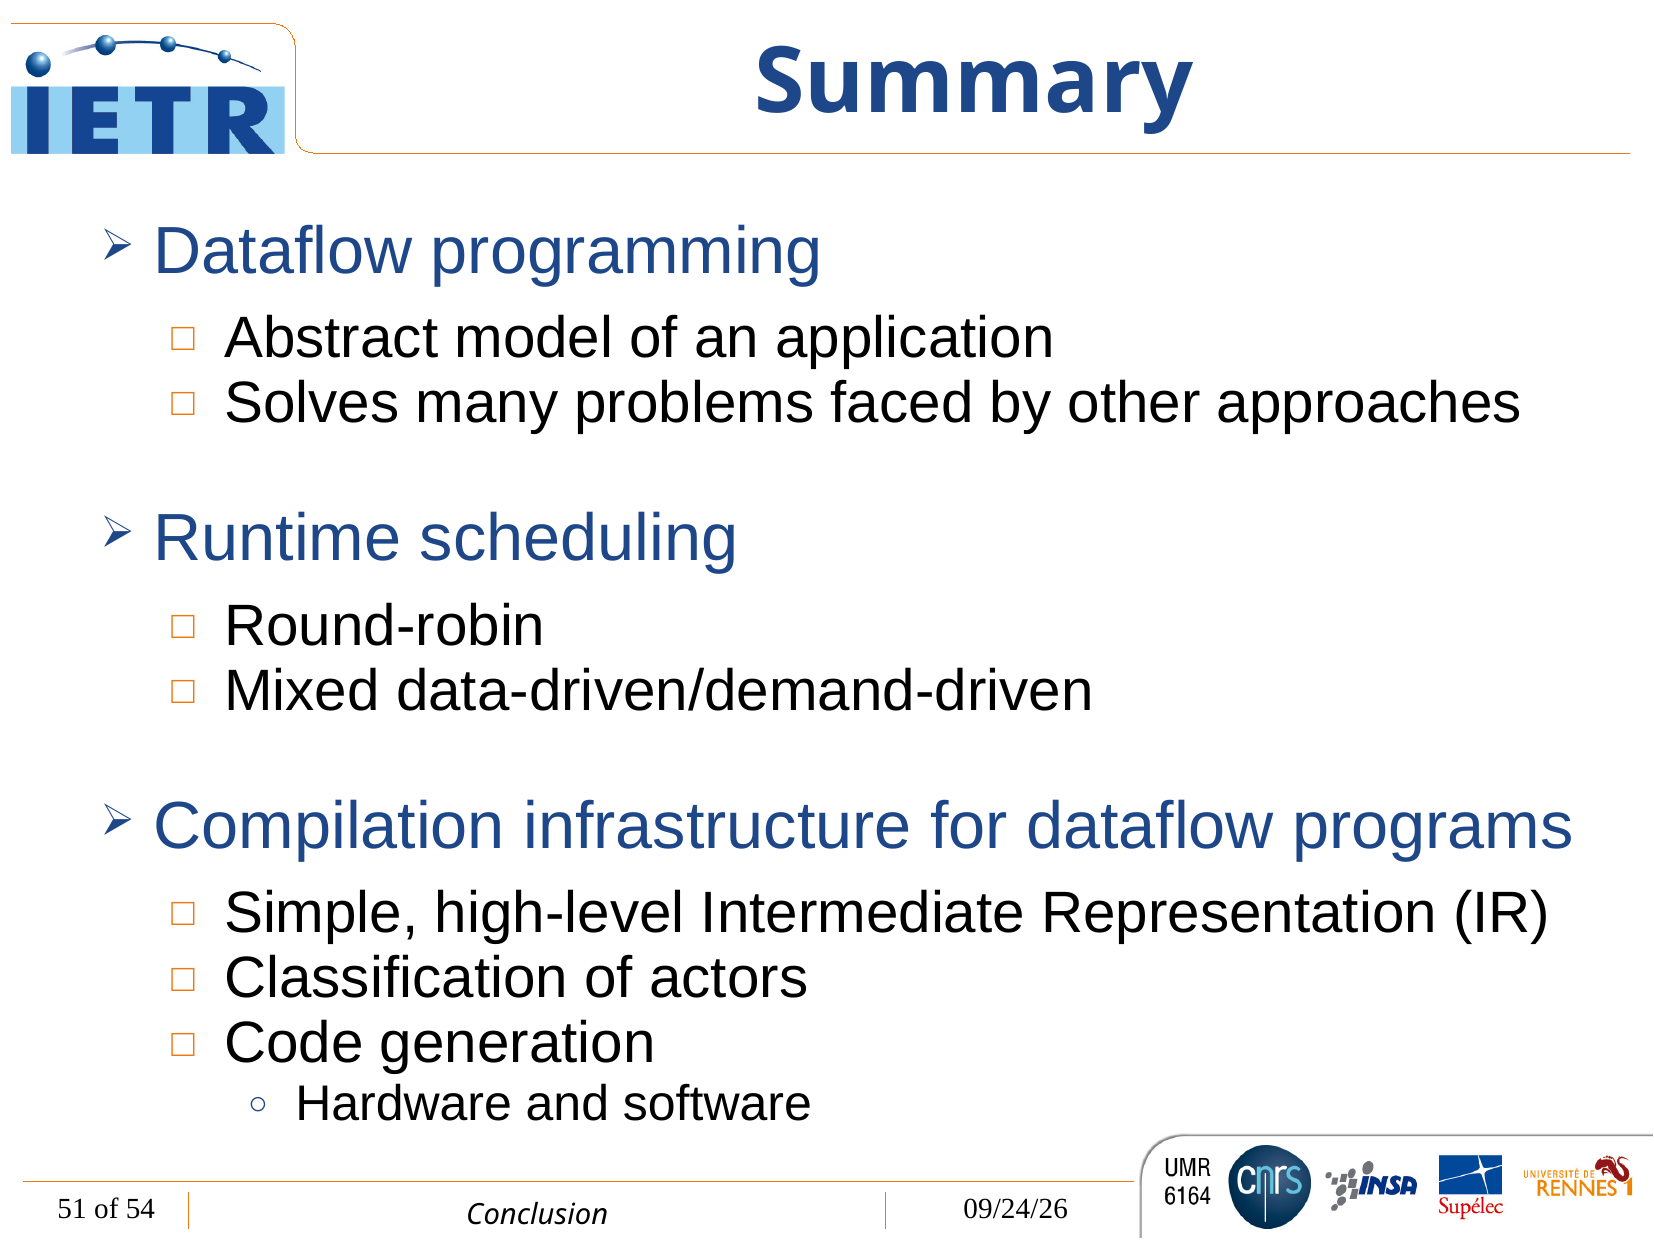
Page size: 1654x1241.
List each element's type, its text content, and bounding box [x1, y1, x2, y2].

picture [1139, 1133, 1653, 1238]
list Dataflow programming Abstract model of an application Solves many problems faced by other approaches Runtime scheduling Round-robin Mixed data-driven/demand-driven Compilation infrastructure for dataflow programs Simple, high-level Intermediate Representation (IR) Classification of actors Code generation Hardware and software [82, 212, 1619, 1111]
picture [11, 35, 285, 154]
title Summary [295, 0, 1654, 154]
